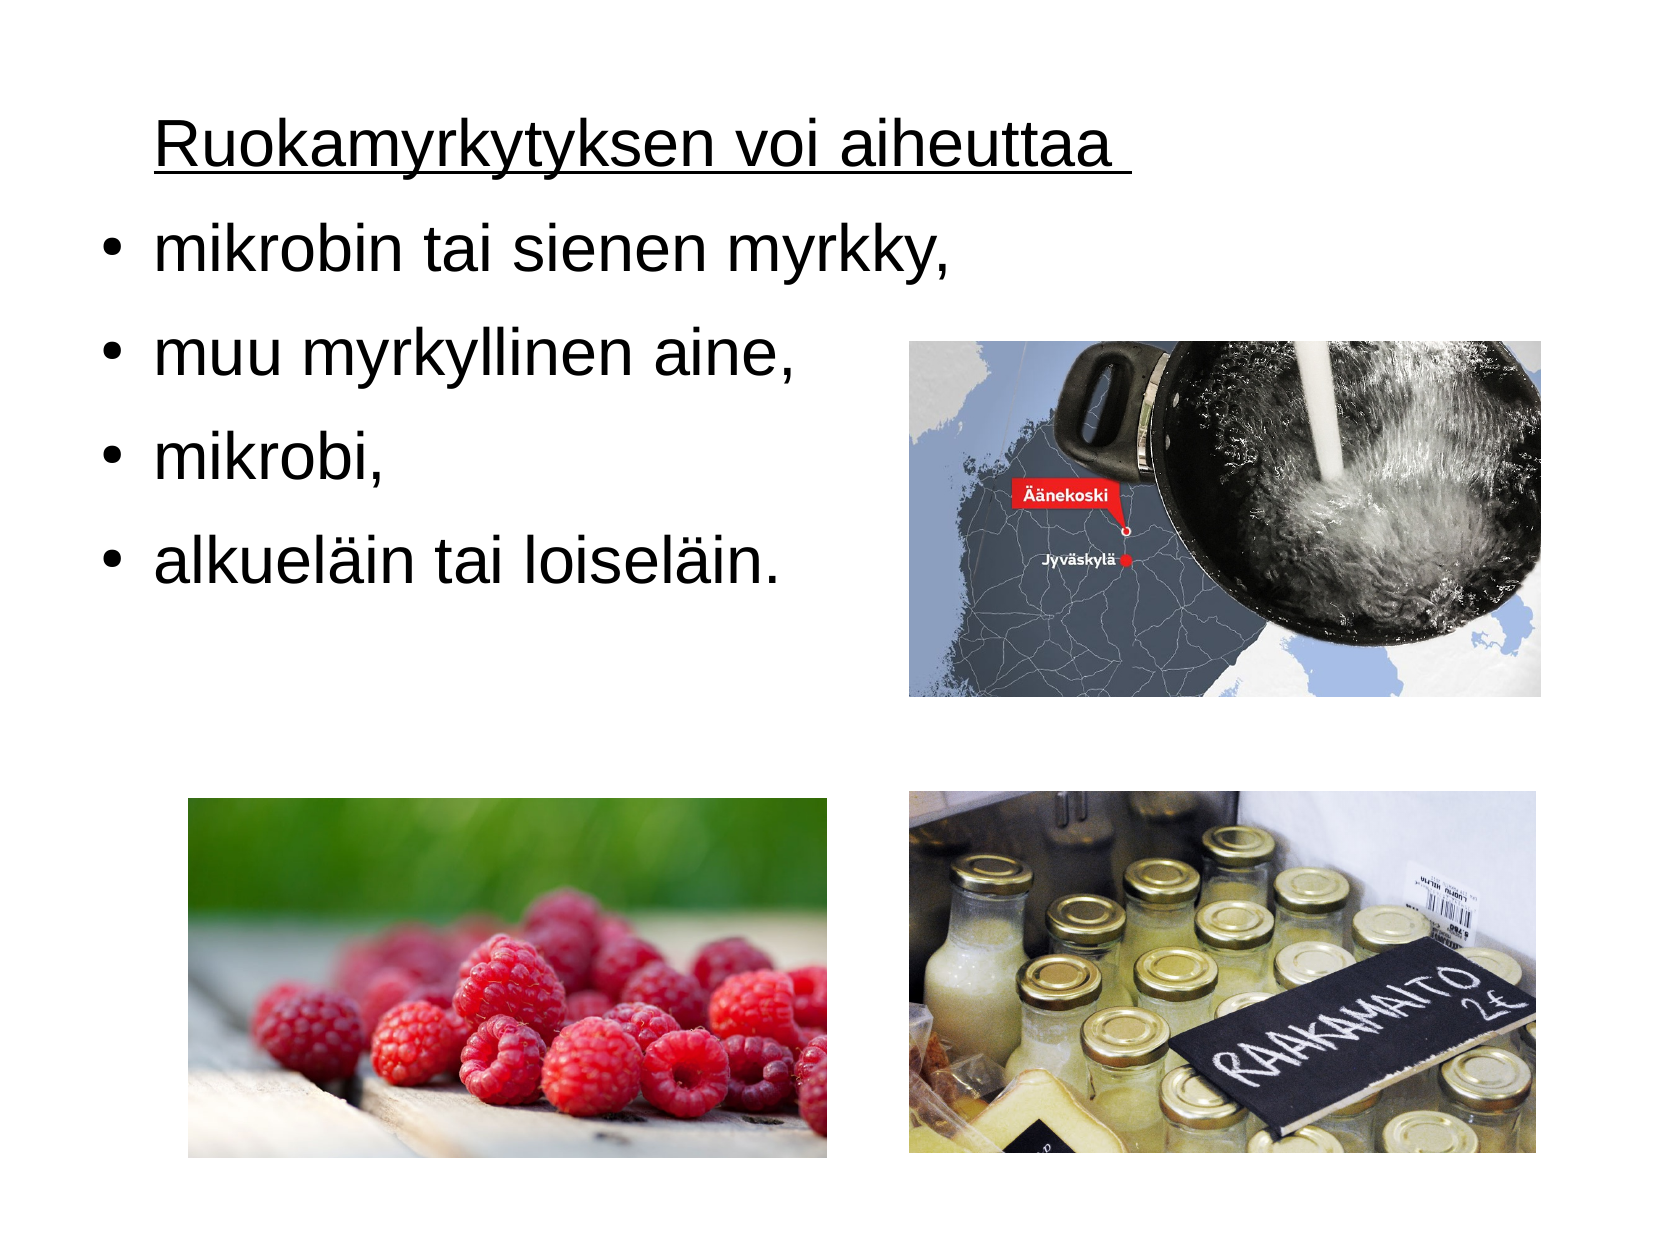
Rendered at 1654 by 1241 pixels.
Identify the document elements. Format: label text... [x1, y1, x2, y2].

picture [909, 341, 1541, 697]
list Ruokamyrkytyksen voi aiheuttaa mikrobin tai sienen myrkky, muu myrkyllinen aine, mikrobi, alkueläin tai loiseläin. [82, 106, 1571, 1010]
picture [909, 791, 1536, 1153]
picture [188, 798, 827, 1158]
